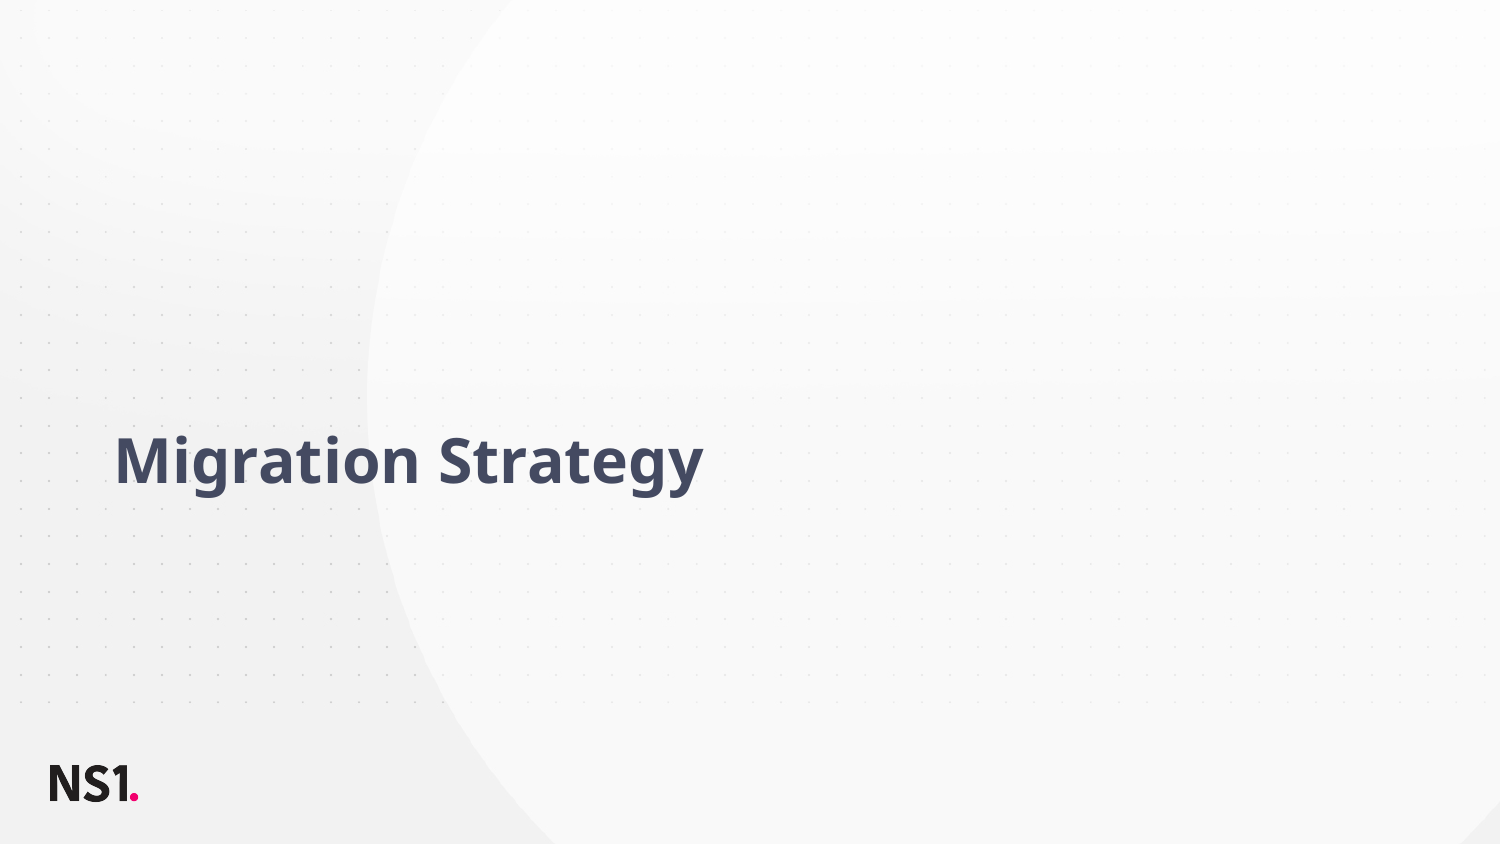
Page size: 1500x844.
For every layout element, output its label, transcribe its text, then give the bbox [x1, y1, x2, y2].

picture [0, 0, 1500, 844]
title Migration Strategy [102, 151, 1397, 503]
